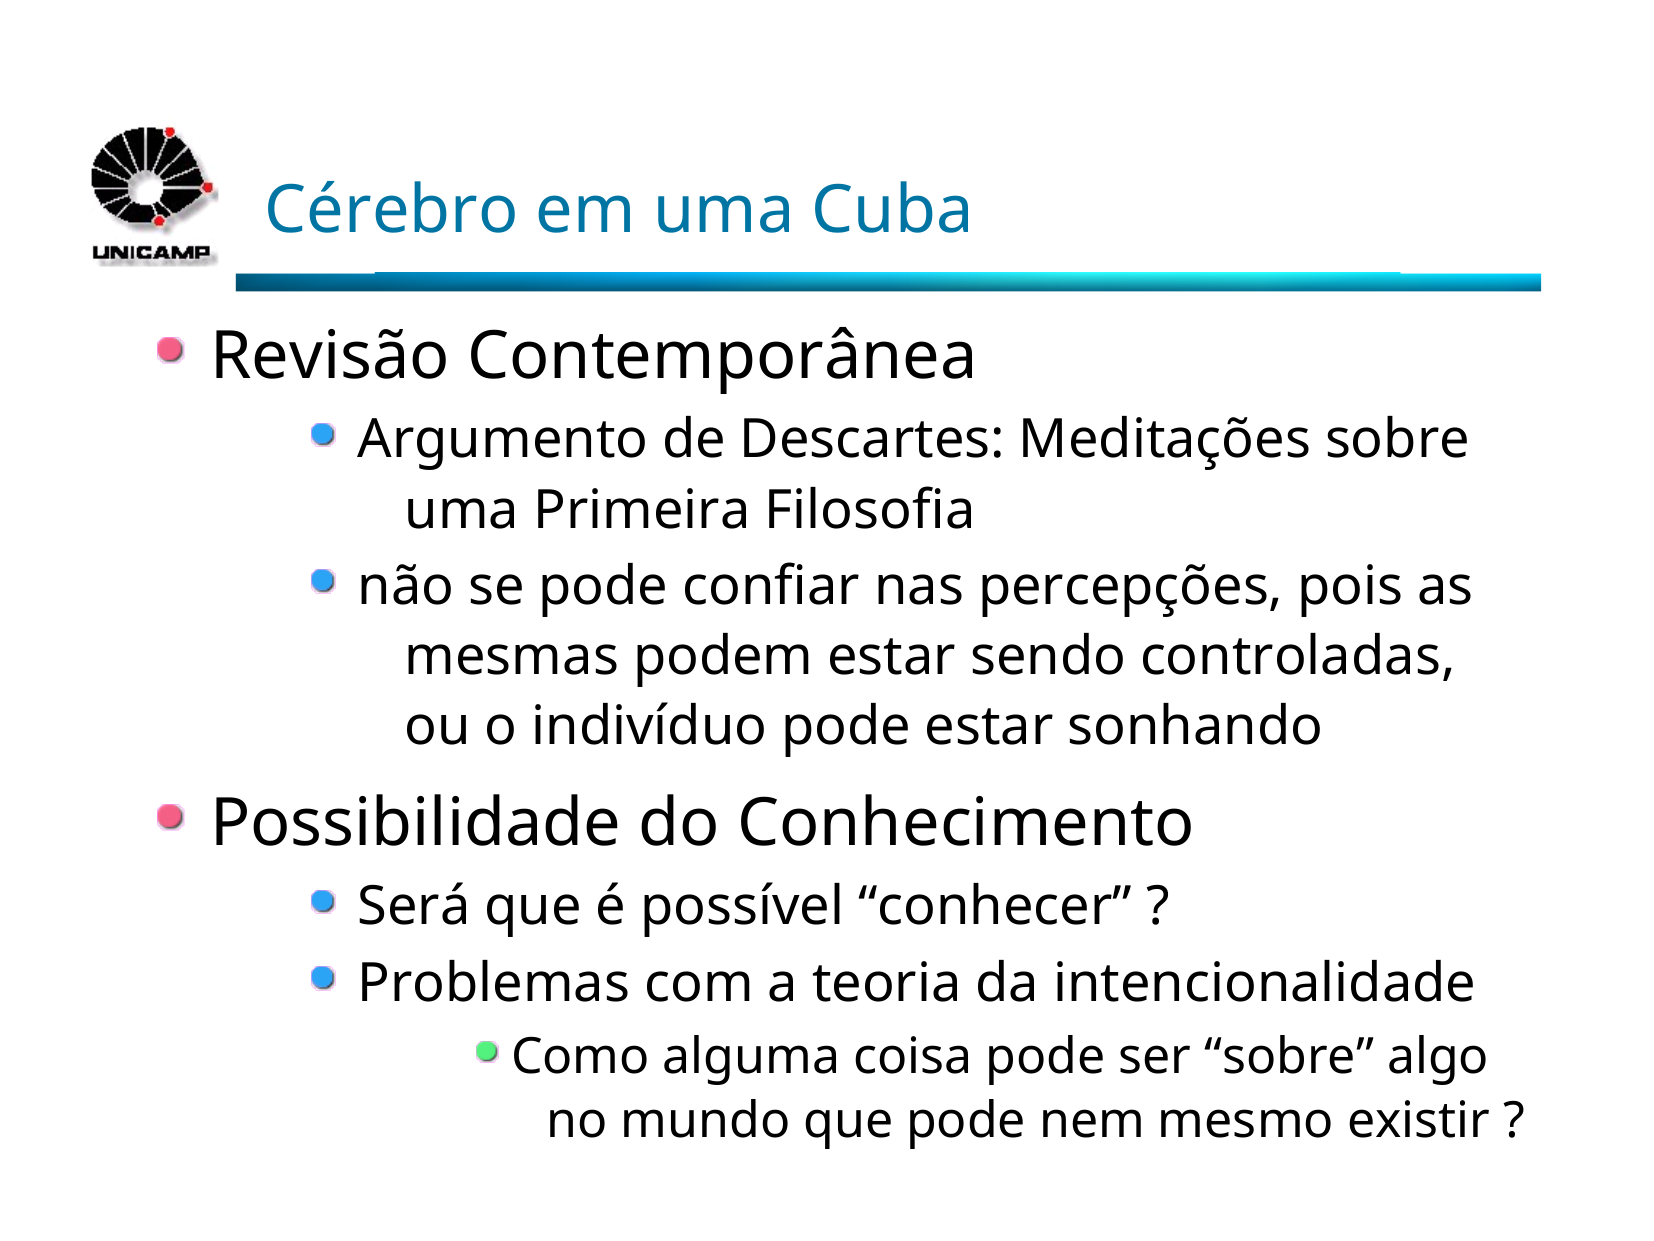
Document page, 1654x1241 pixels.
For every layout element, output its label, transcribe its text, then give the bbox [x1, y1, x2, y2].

title Cérebro em uma Cuba [264, 42, 1534, 250]
list Revisão Contemporânea Argumento de Descartes: Meditações sobre uma Primeira Filosofia não se pode confiar nas percepções, pois as mesmas podem estar sendo controladas, ou o indivíduo pode estar sonhando Possibilidade do Conhecimento Será que é possível “conhecer” ? Problemas com a teoria da intencionalidade Como alguma coisa pode ser “sobre” algo no mundo que pode nem mesmo existir ? [121, 309, 1534, 1182]
picture [125, 272, 1654, 295]
